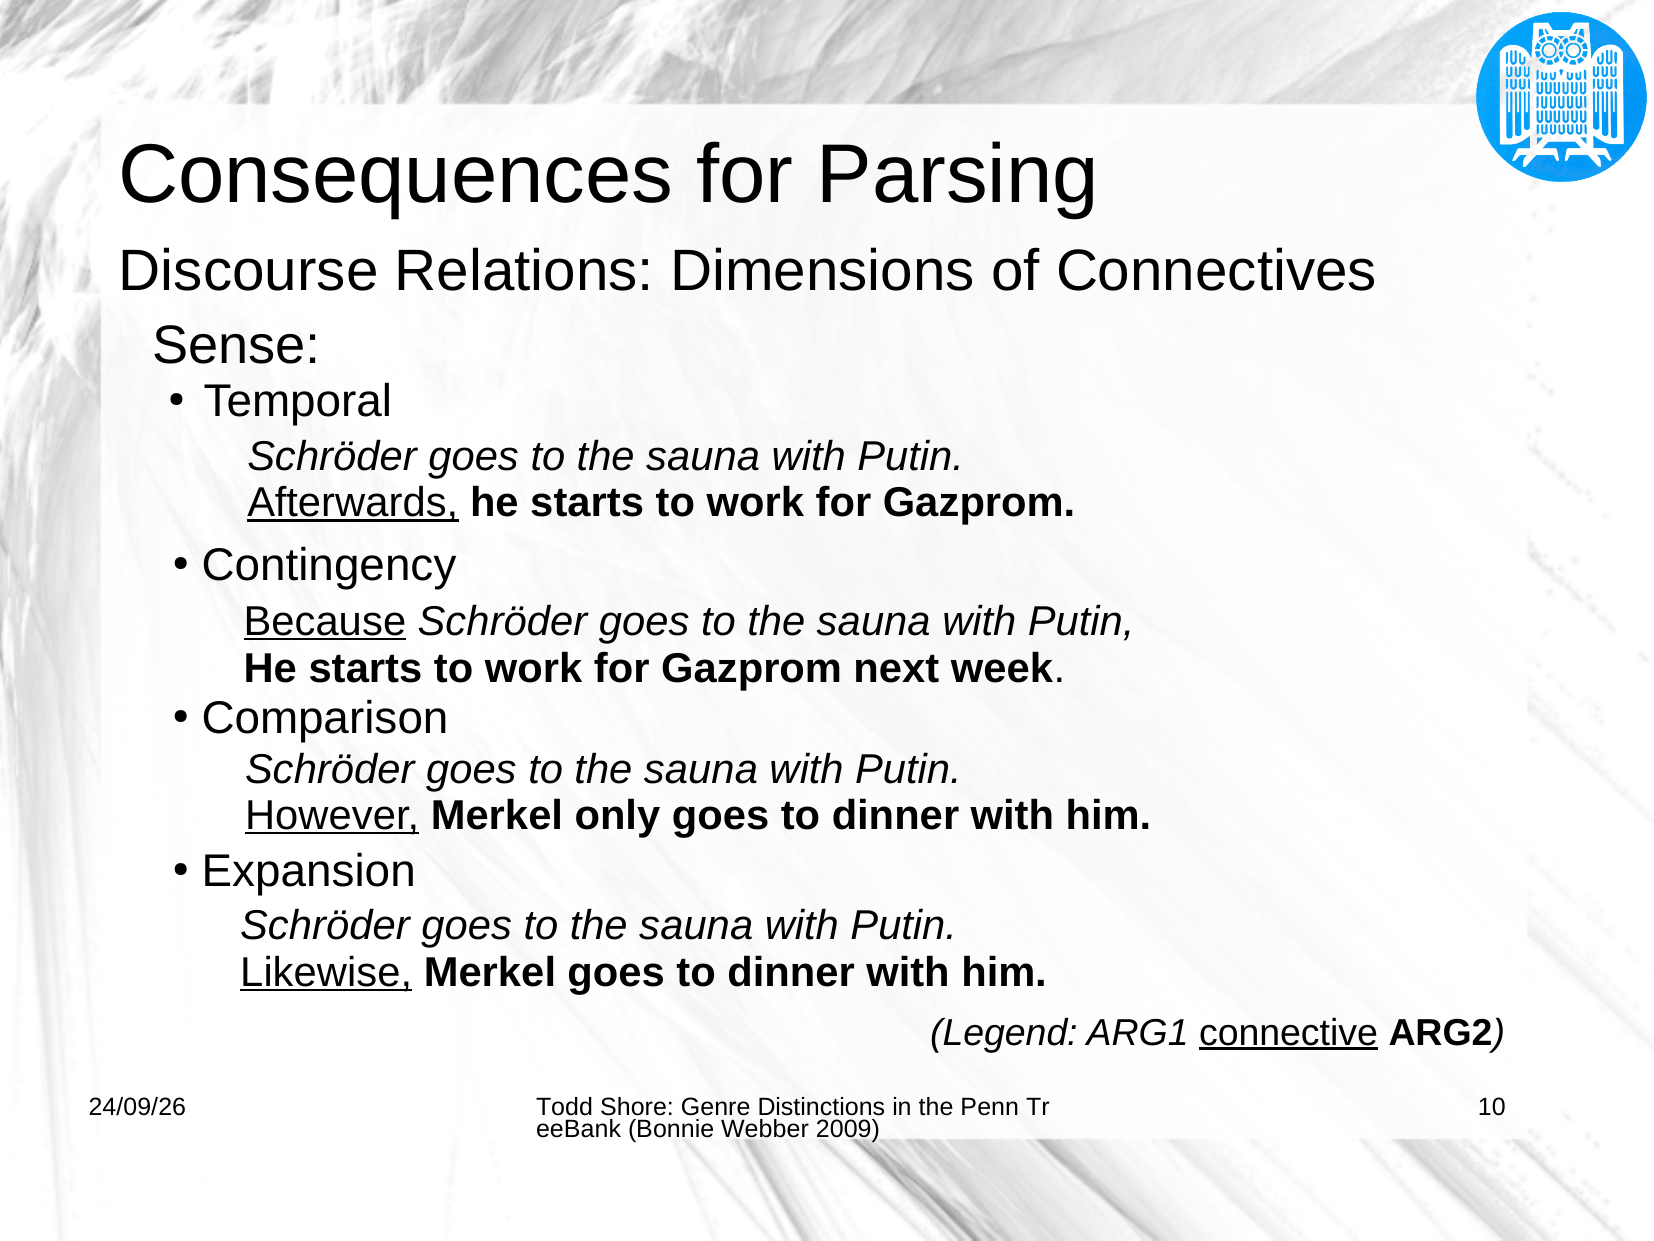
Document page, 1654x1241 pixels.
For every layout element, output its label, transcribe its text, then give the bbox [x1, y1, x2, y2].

text_box Schröder goes to the sauna with Putin. Afterwards, he starts to work for Gazprom. [232, 425, 1092, 535]
text_box Schröder goes to the sauna with Putin. However, Merkel only goes to dinner with him. [230, 738, 1167, 848]
title Consequences for Parsing [118, 119, 1506, 229]
text_box Because Schröder goes to the sauna with Putin, He starts to work for Gazprom next week. [228, 590, 1150, 700]
text_box Schröder goes to the sauna with Putin. Likewise, Merkel goes to dinner with him. [225, 894, 1064, 1004]
text_box (Legend: ARG1 connective ARG2) [915, 1003, 1525, 1092]
text_box Discourse Relations: Dimensions of Connectives [104, 230, 1394, 310]
text_box Sense: Temporal [118, 307, 408, 434]
text_box Comparison [157, 685, 621, 751]
text_box Contingency [157, 531, 621, 598]
picture [0, 0, 1654, 1241]
text_box Expansion [157, 837, 621, 904]
